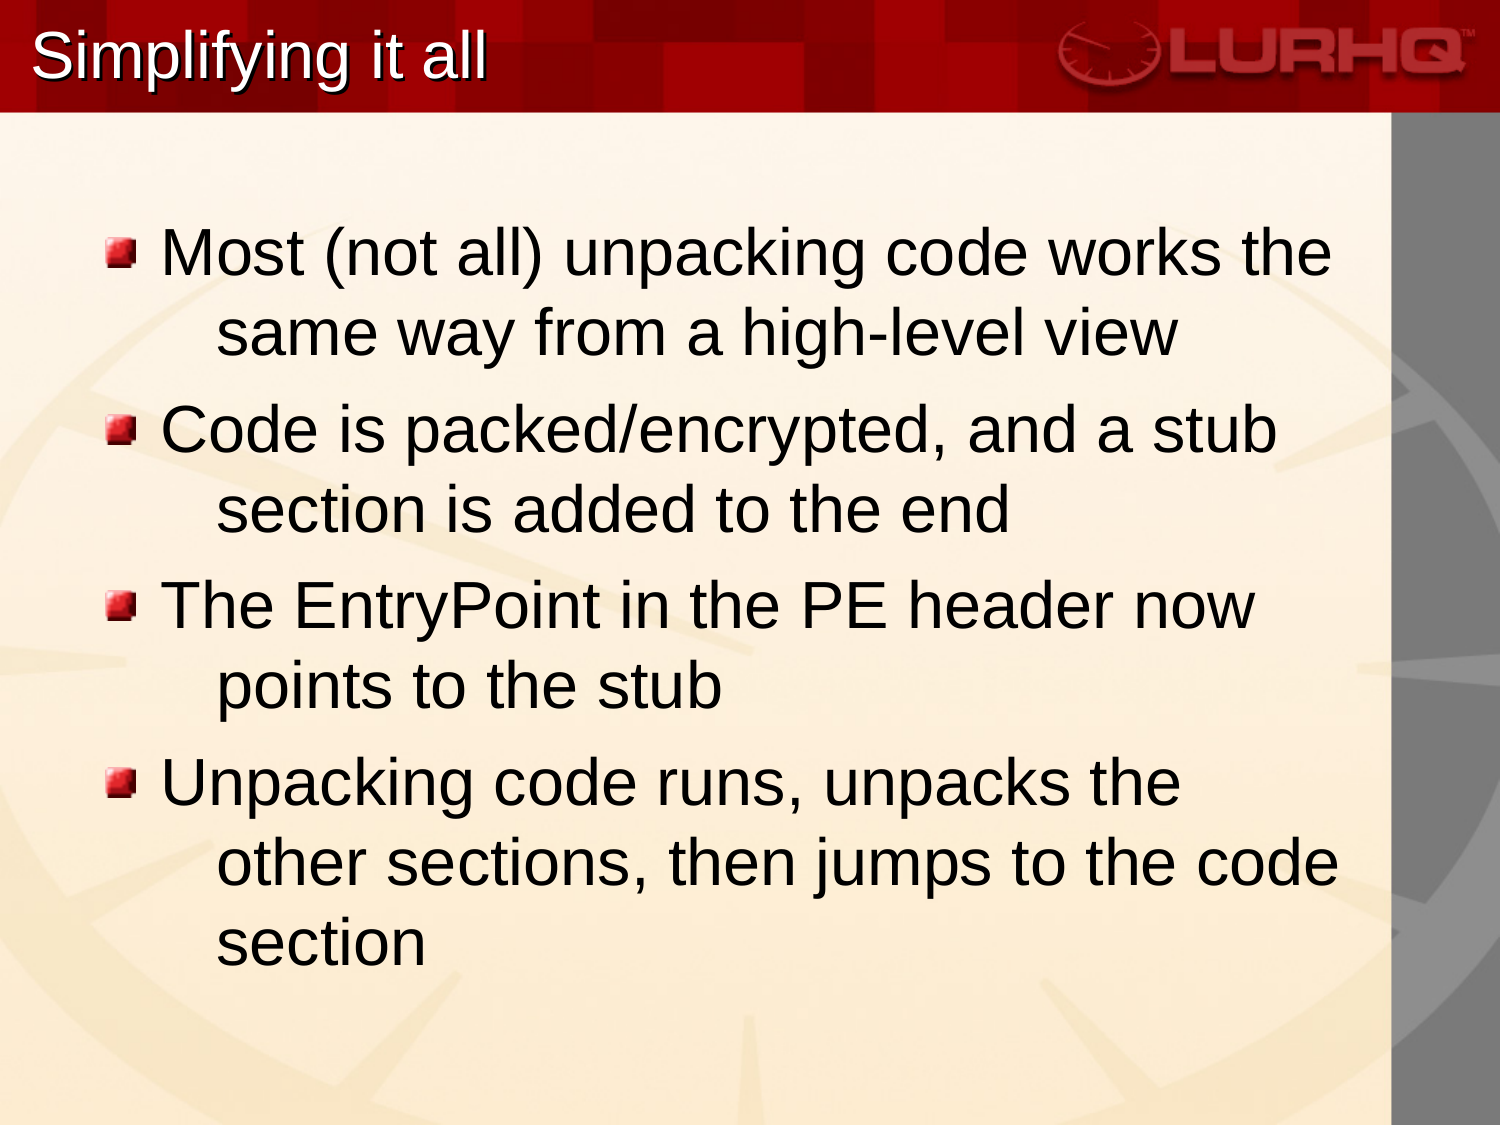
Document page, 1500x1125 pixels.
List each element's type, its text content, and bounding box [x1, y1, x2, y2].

picture [0, 0, 1500, 1125]
list Most (not all) unpacking code works the same way from a high-level view Code is packed/encrypted, and a stub section is added to the end The EntryPoint in the PE header now points to the stub Unpacking code runs, unpacks the other sections, then jumps to the code section [105, 210, 1351, 1021]
title Simplifying it all [30, 0, 1350, 106]
